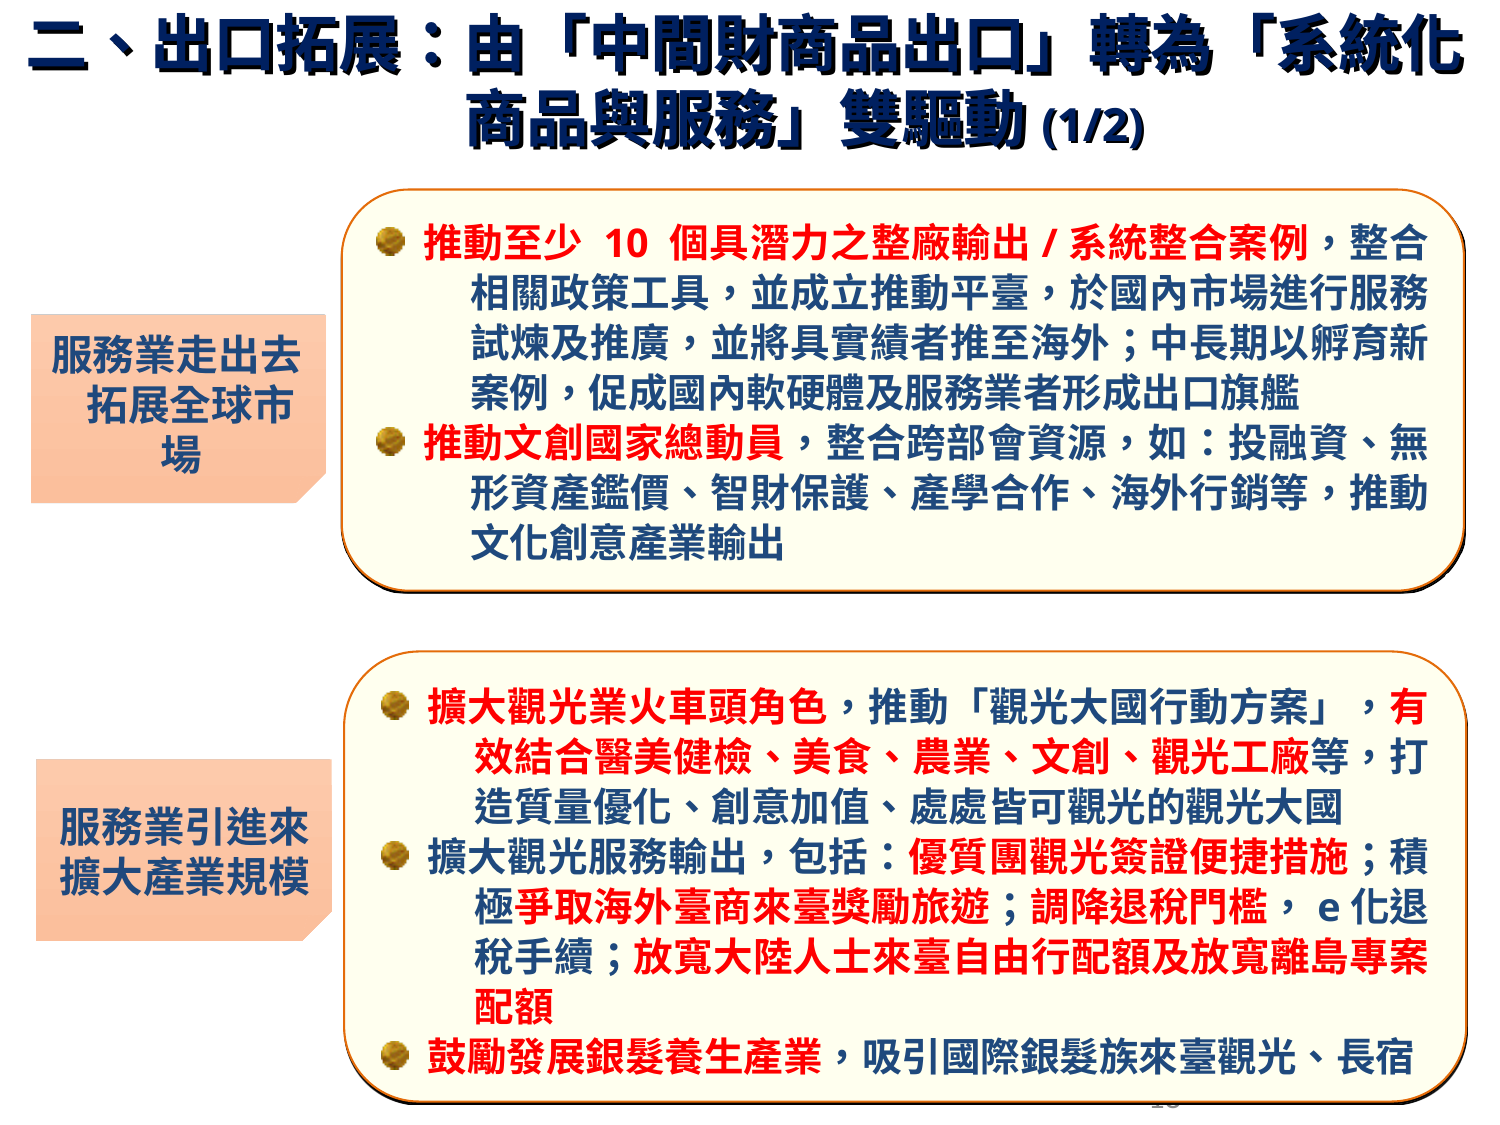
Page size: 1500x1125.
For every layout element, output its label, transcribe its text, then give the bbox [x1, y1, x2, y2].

text_box [31, 314, 327, 504]
text_box 擴大觀光業火車頭角色，推動「觀光大國行動方案」，有效結合醫美健檢、美食、農業、文創、觀光工廠等，打造質量優化、創意加值、處處皆可觀光的觀光大國 擴大觀光服務輸出，包括：優質團觀光簽證便捷措施；積極爭取海外臺商來臺獎勵旅遊；調降退稅門檻，e化退稅手續；放寬大陸人士來臺自由行配額及放寬離島專案配額 鼓勵發展銀髮養生產業，吸引國際銀髮族來臺觀光、長宿 [344, 651, 1467, 1102]
text_box 二、出口拓展：由「中間財商品出口」轉為「系統化商品與服務」雙驅動(1/2) [0, 0, 1500, 188]
text_box 服務業引進來擴大產業規模 [43, 793, 326, 908]
text_box 推動至少 10 個具潛力之整廠輸出/系統整合案例，整合相關政策工具，並成立推動平臺，於國內市場進行服務試煉及推廣，並將具實績者推至海外；中長期以孵育新案例，促成國內軟硬體及服務業者形成出口旗艦 推動文創國家總動員，整合跨部會資源，如：投融資、無形資產鑑價、智財保護、產學合作、海外行銷等，推動文化創意產業輸出 [341, 189, 1464, 591]
text_box 18 [1132, 1065, 1483, 1125]
text_box [36, 759, 332, 942]
text_box 服務業走出去 拓展全球市場 [36, 321, 326, 486]
